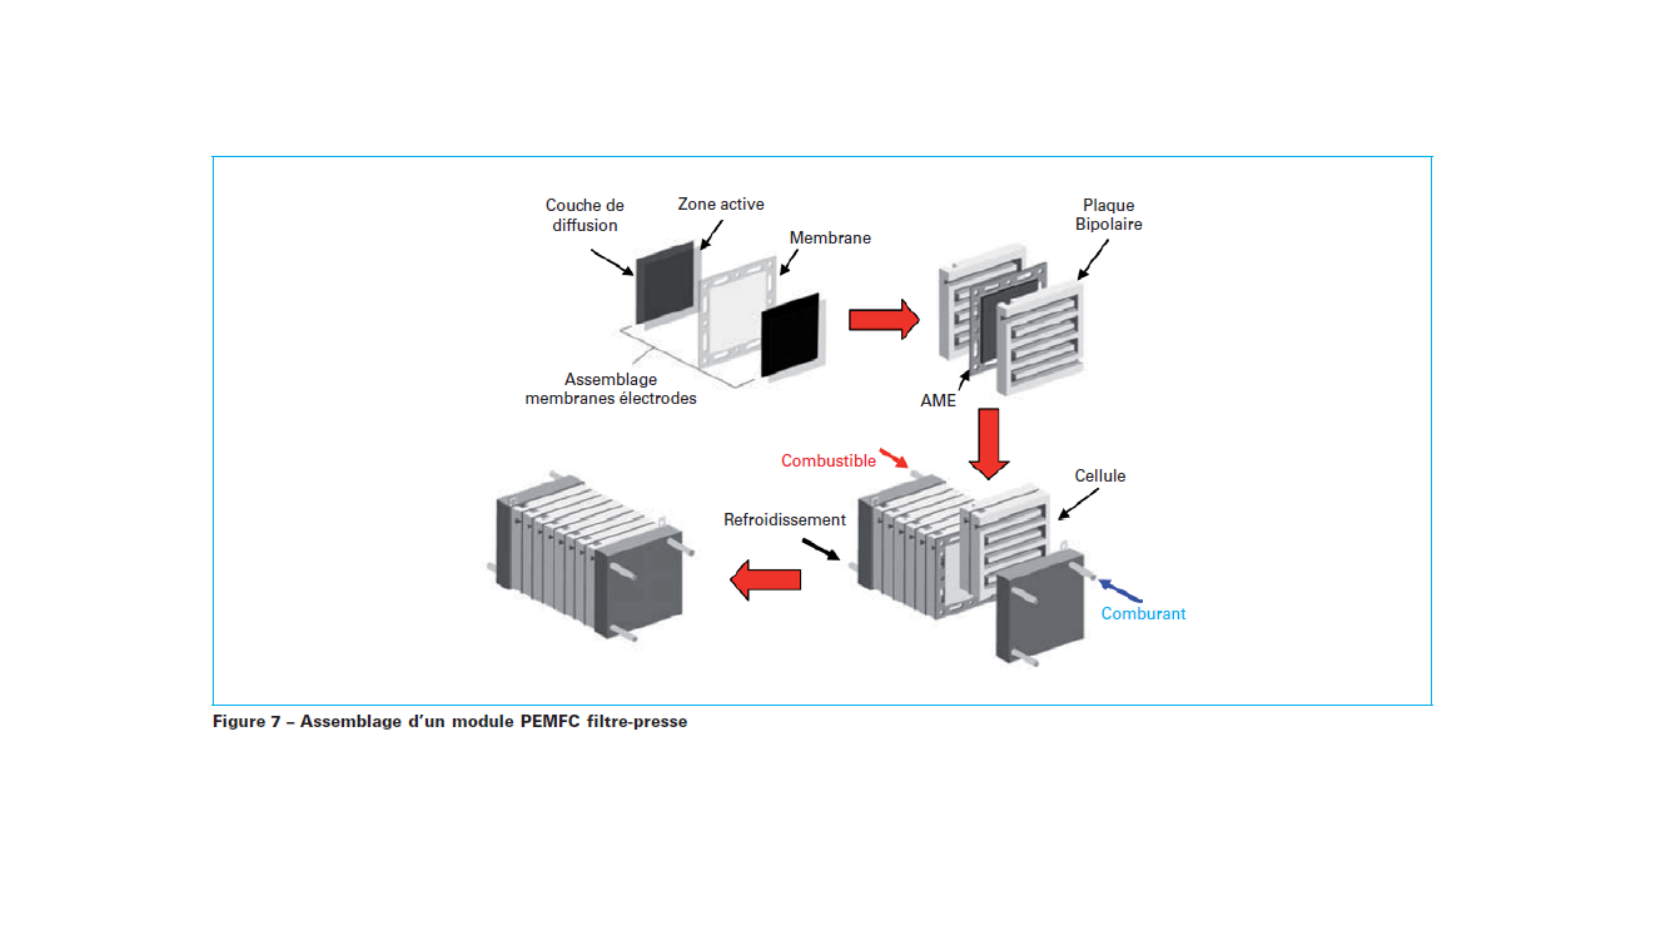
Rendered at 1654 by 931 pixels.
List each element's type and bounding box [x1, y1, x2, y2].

picture [189, 146, 1476, 741]
